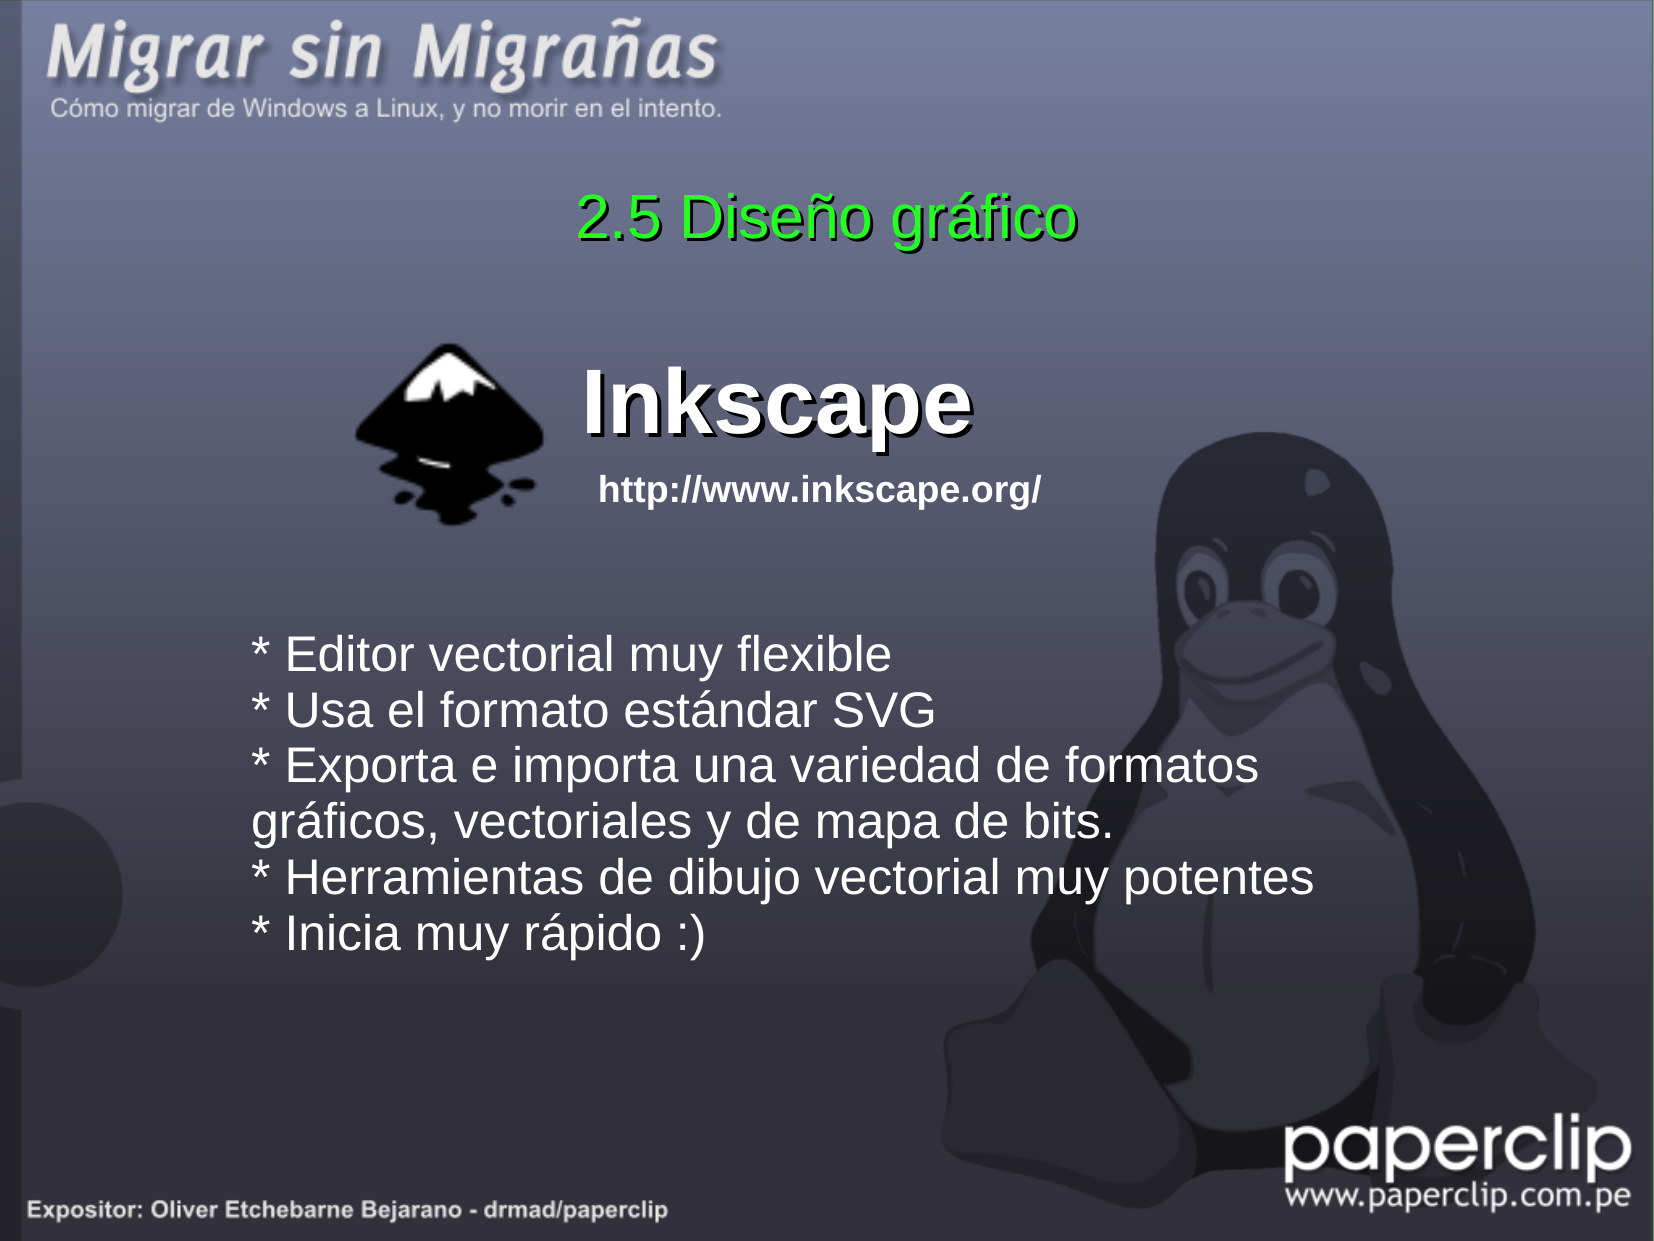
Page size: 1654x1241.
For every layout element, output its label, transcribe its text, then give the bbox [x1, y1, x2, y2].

text_box * Editor vectorial muy flexible * Usa el formato estándar SVG * Exporta e importa una variedad de formatos gráficos, vectoriales y de mapa de bits. * Herramientas de dibujo vectorial muy potentes * Inicia muy rápido :) [236, 618, 1447, 968]
text_box Inkscape [566, 342, 1542, 461]
title 2.5 Diseño gráfico [82, 177, 1571, 257]
text_box http://www.inkscape.org/ [583, 461, 1058, 518]
picture [0, 0, 1654, 1241]
